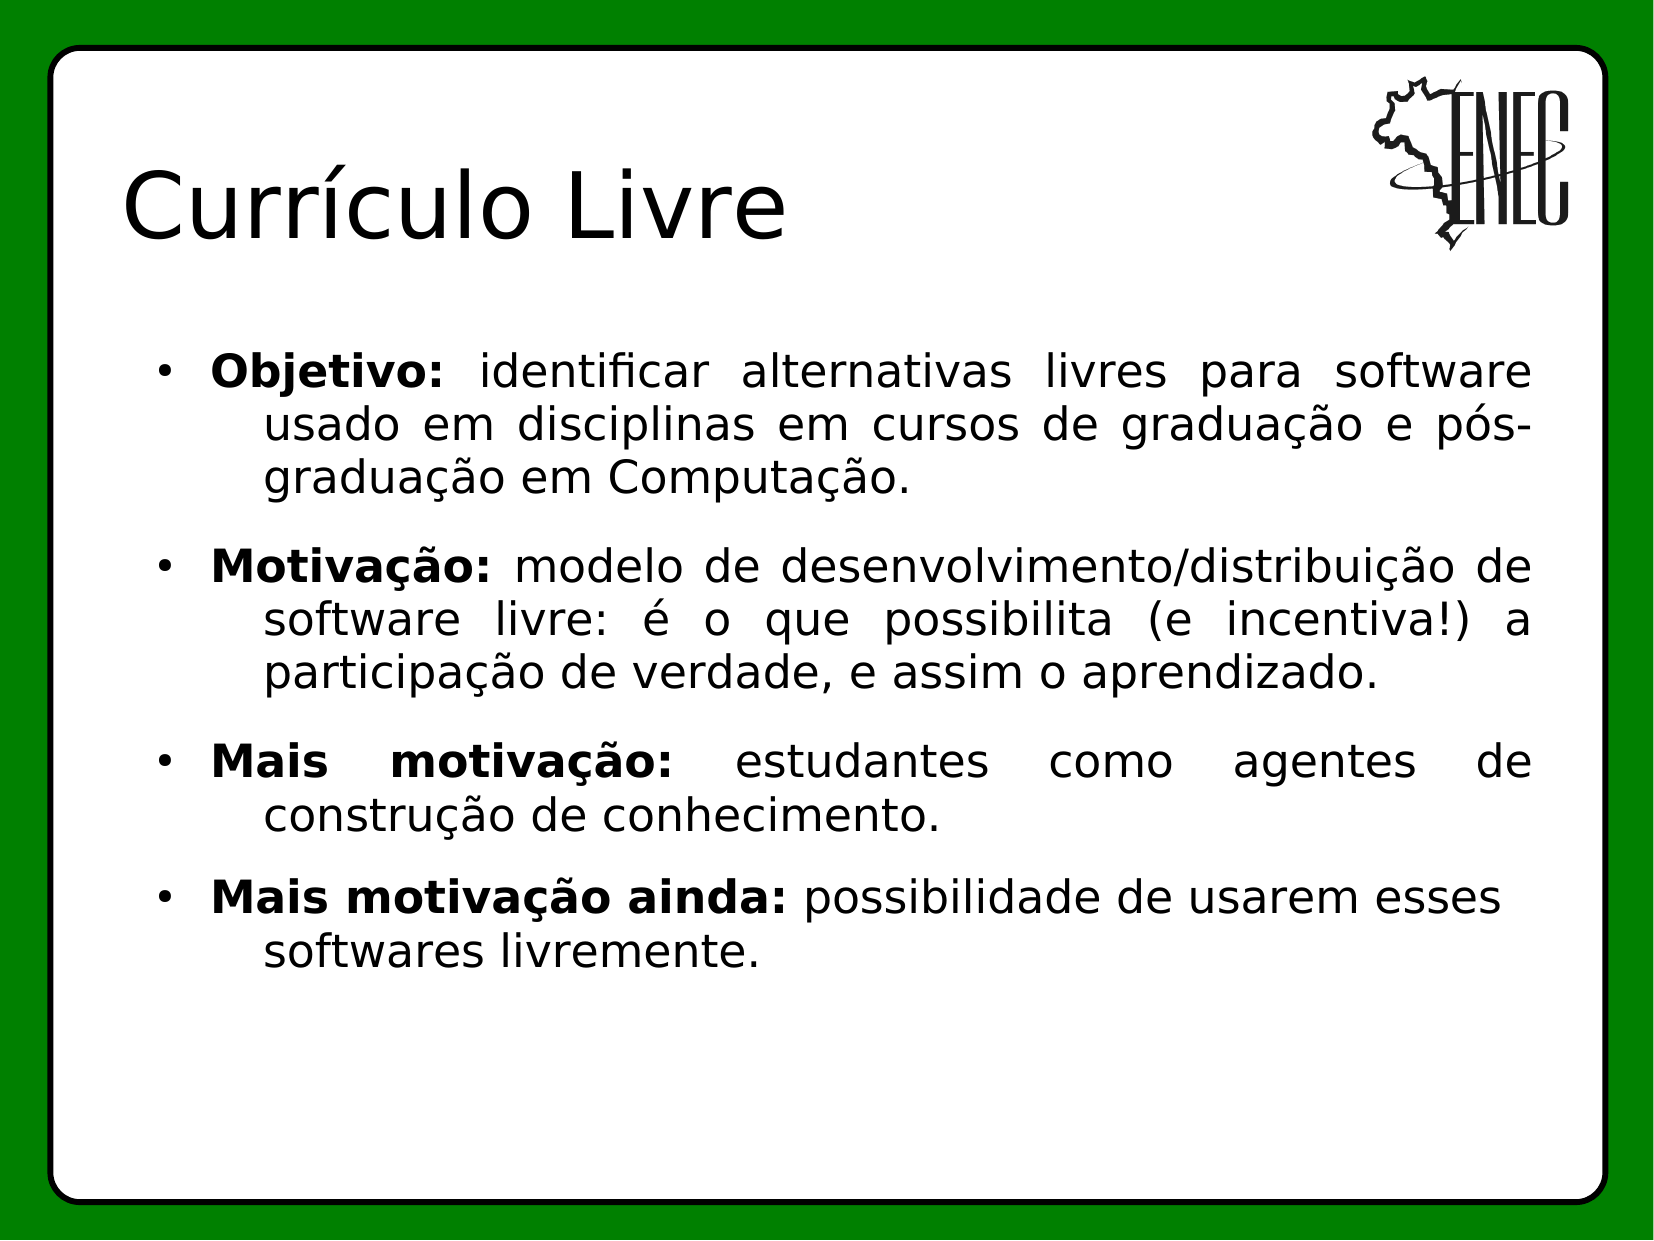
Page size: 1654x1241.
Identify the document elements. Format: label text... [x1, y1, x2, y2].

picture [1367, 71, 1574, 273]
list Objetivo: identificar alternativas livres para software usado em disciplinas em cursos de graduação e pós-graduação em Computação. Motivação: modelo de desenvolvimento/distribuição de software livre: é o que possibilita (e incentiva!) a participação de verdade, e assim o aprendizado. Mais motivação: estudantes como agentes de construção de conhecimento. Mais motivação ainda: possibilidade de usarem esses softwares livremente. [121, 344, 1534, 1127]
title Currículo Livre [121, 102, 1534, 311]
